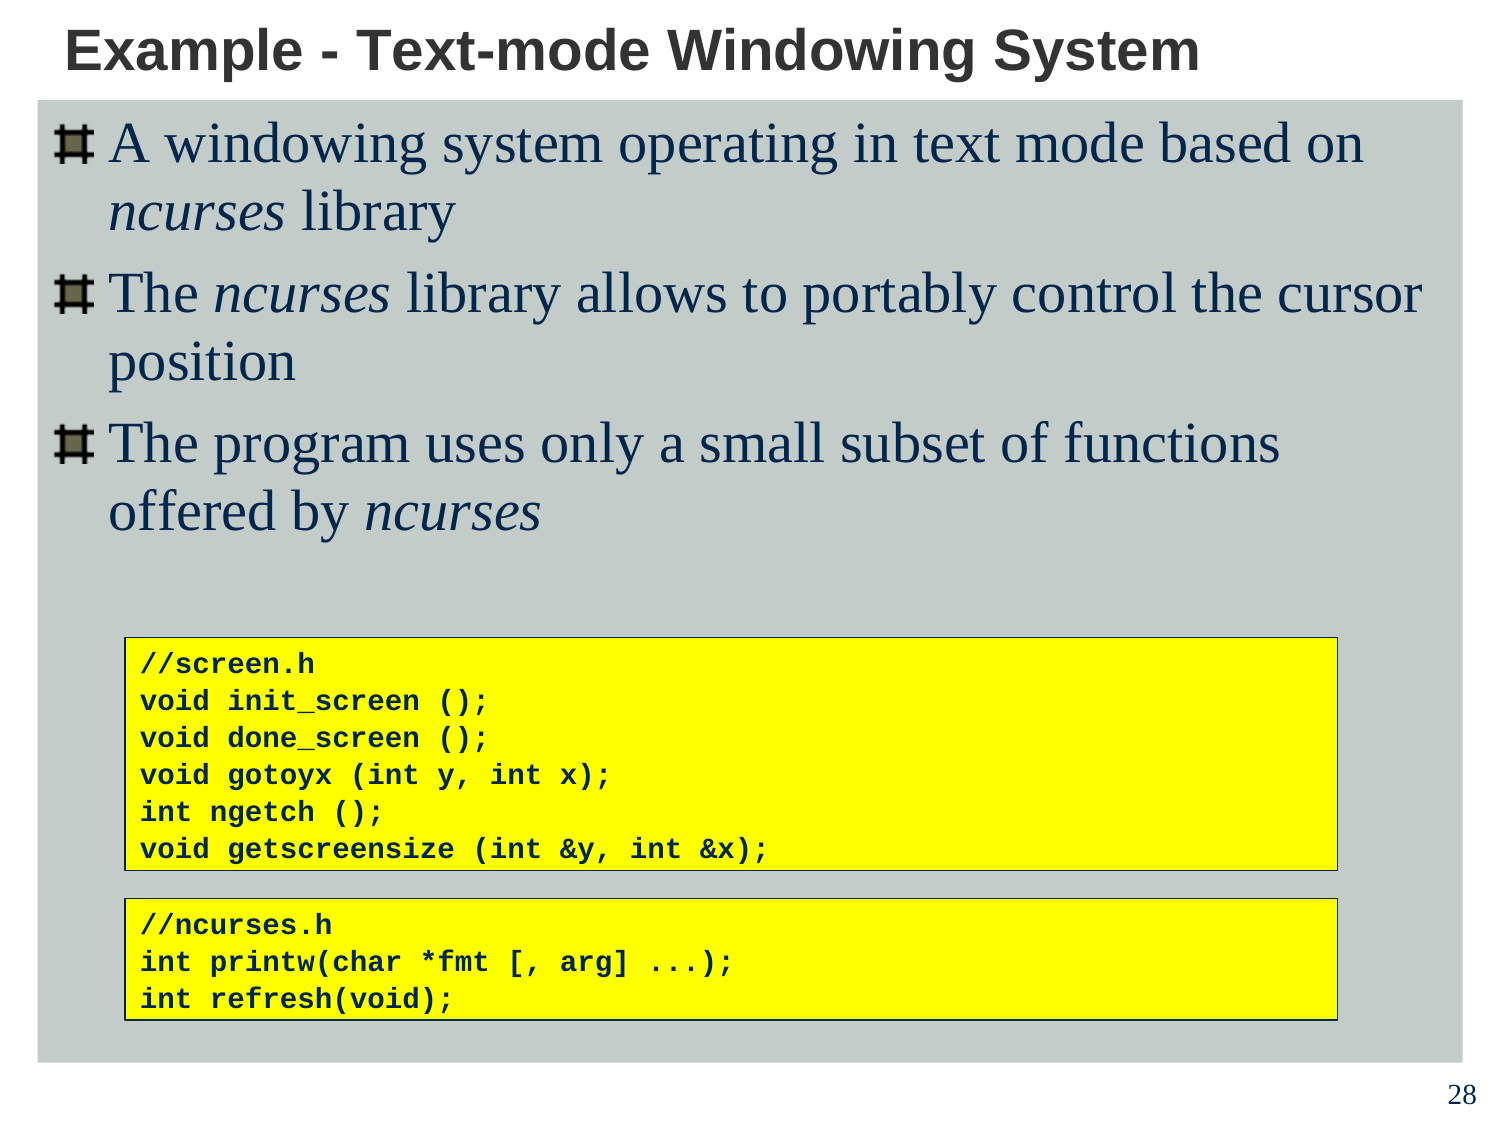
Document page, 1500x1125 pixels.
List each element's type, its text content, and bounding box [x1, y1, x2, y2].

list A windowing system operating in text mode based on ncurses library The ncurses library allows to portably control the cursor position The program uses only a small subset of functions offered by ncurses [37, 99, 1463, 1063]
title Example - Text-mode Windowing System [50, 0, 1450, 91]
text_box //screen.h void init_screen (); void done_screen (); void gotoyx (int y, int x); int ngetch (); void getscreensize (int &y, int &x); [125, 637, 1338, 882]
text_box //ncurses.h int printw(char *fmt [, arg] ...); int refresh(void); [125, 898, 1338, 1023]
